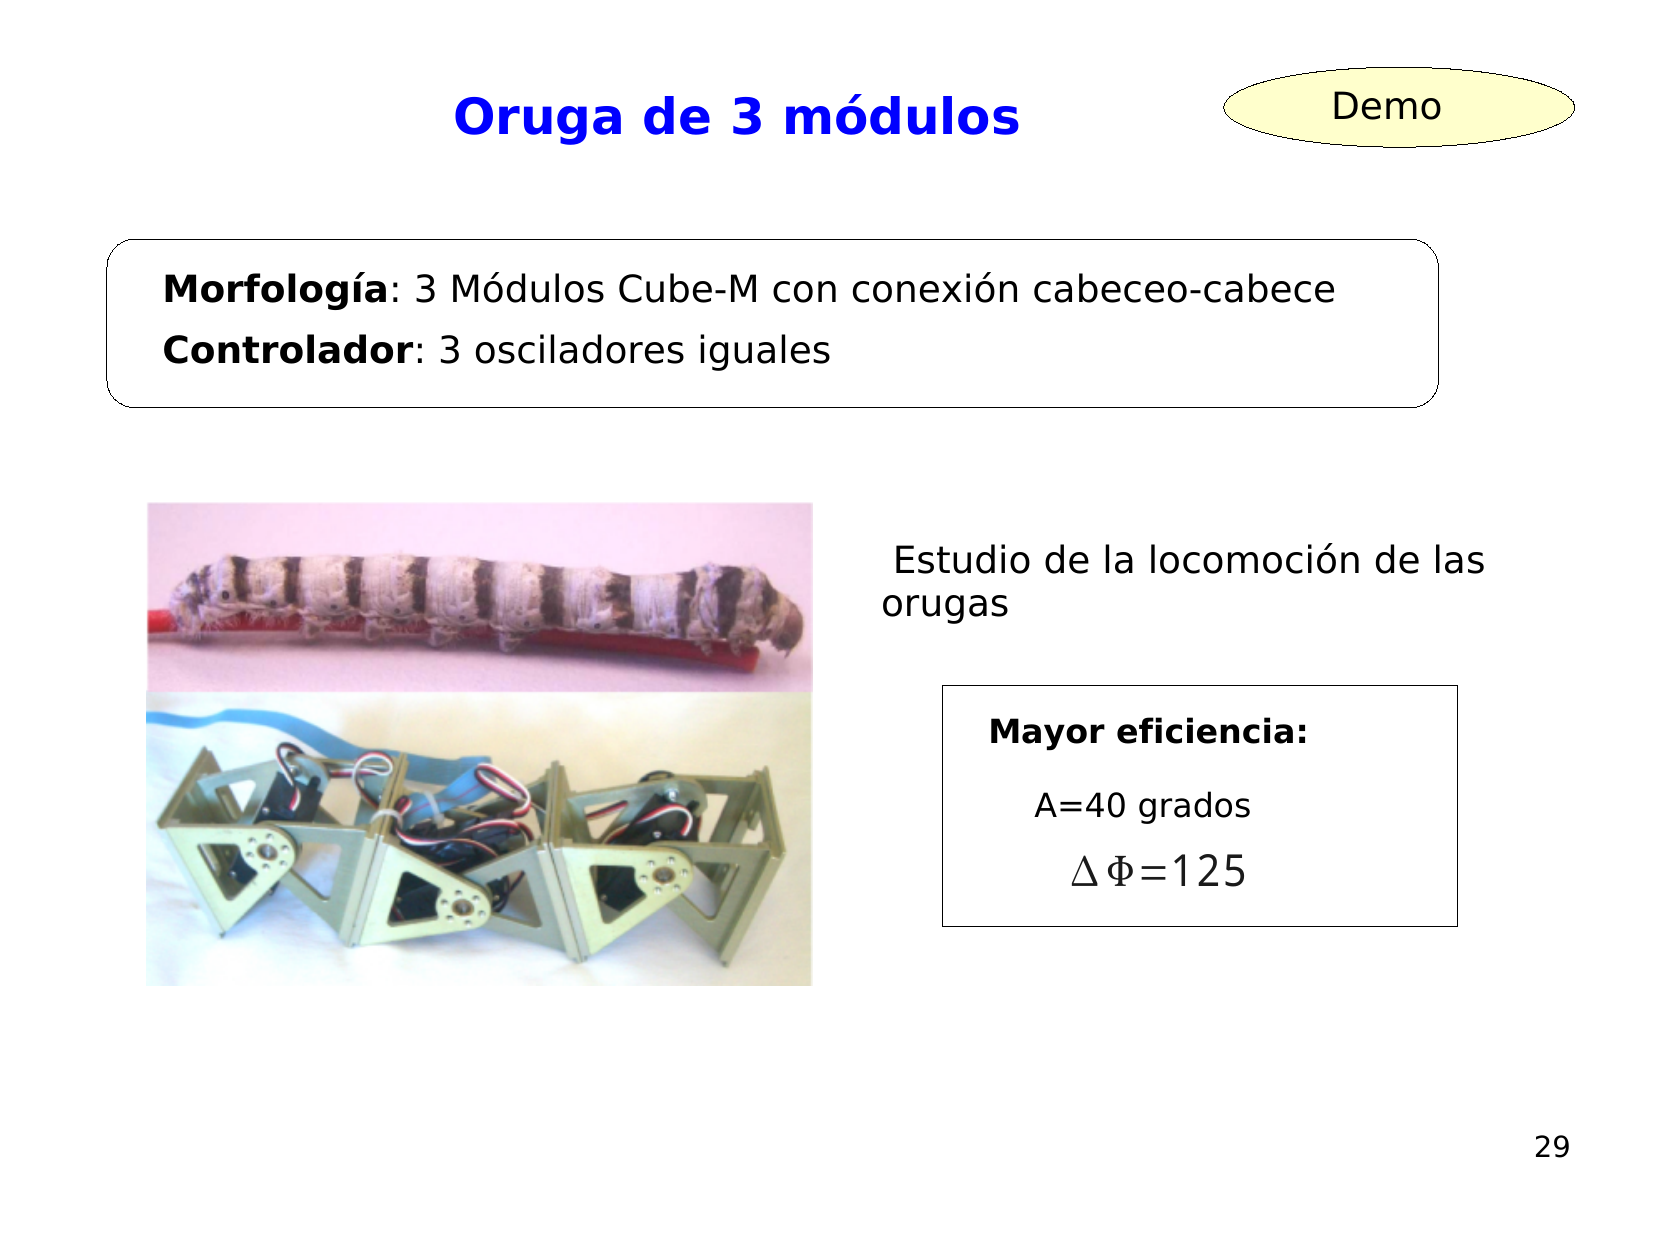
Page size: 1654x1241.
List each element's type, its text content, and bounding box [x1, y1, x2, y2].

picture [146, 502, 813, 986]
text_box Mayor eficiencia: A=40 grados [973, 705, 1433, 907]
text_box Oruga de 3 módulos [438, 81, 1037, 155]
chart [1060, 844, 1260, 897]
text_box Morfología: 3 Módulos Cube-M con conexión cabeceo-cabece Controlador: 3 osciladores iguales [135, 260, 1365, 381]
text_box [1223, 67, 1575, 148]
text_box Estudio de la locomoción de las orugas [866, 531, 1507, 633]
text_box Demo [1316, 77, 1458, 137]
